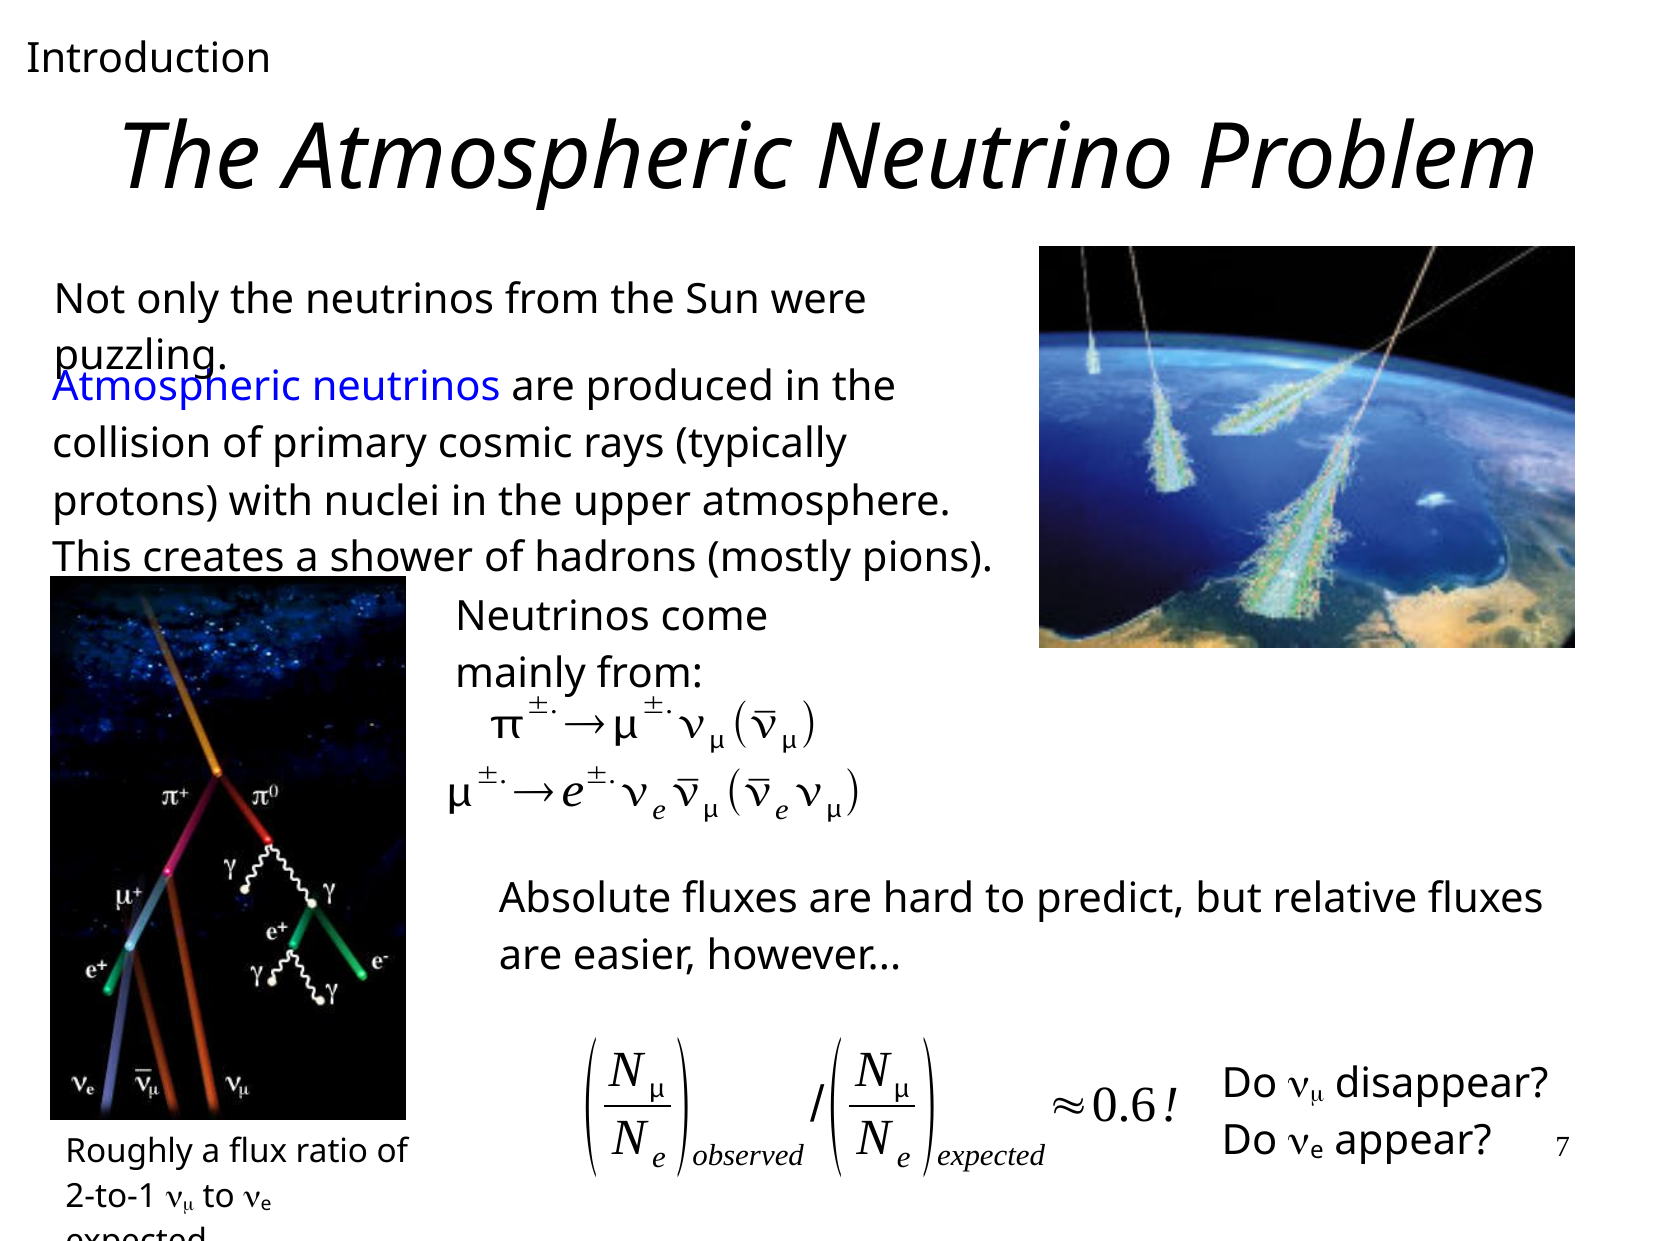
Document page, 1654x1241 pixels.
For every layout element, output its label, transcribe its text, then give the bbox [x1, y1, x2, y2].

chart [440, 700, 868, 828]
text_box Absolute fluxes are hard to predict, but relative fluxes are easier, however... [484, 860, 1598, 976]
title The Atmospheric Neutrino Problem [74, 56, 1583, 250]
text_box Do nm disappear? Do ne appear? [1206, 1045, 1609, 1195]
text_box Roughly a flux ratio of 2-to-1 nm to ne expected [50, 1119, 437, 1228]
picture [50, 700, 406, 1119]
chart [576, 1034, 1186, 1181]
picture [1039, 246, 1575, 648]
text_box Introduction [11, 20, 392, 90]
text_box Atmospheric neutrinos are produced in the collision of primary cosmic rays (typically protons) with nuclei in the upper atmosphere. This creates a shower of hadrons (mostly pions). [37, 348, 1010, 700]
text_box Not only the neutrinos from the Sun were puzzling. [38, 260, 1034, 326]
